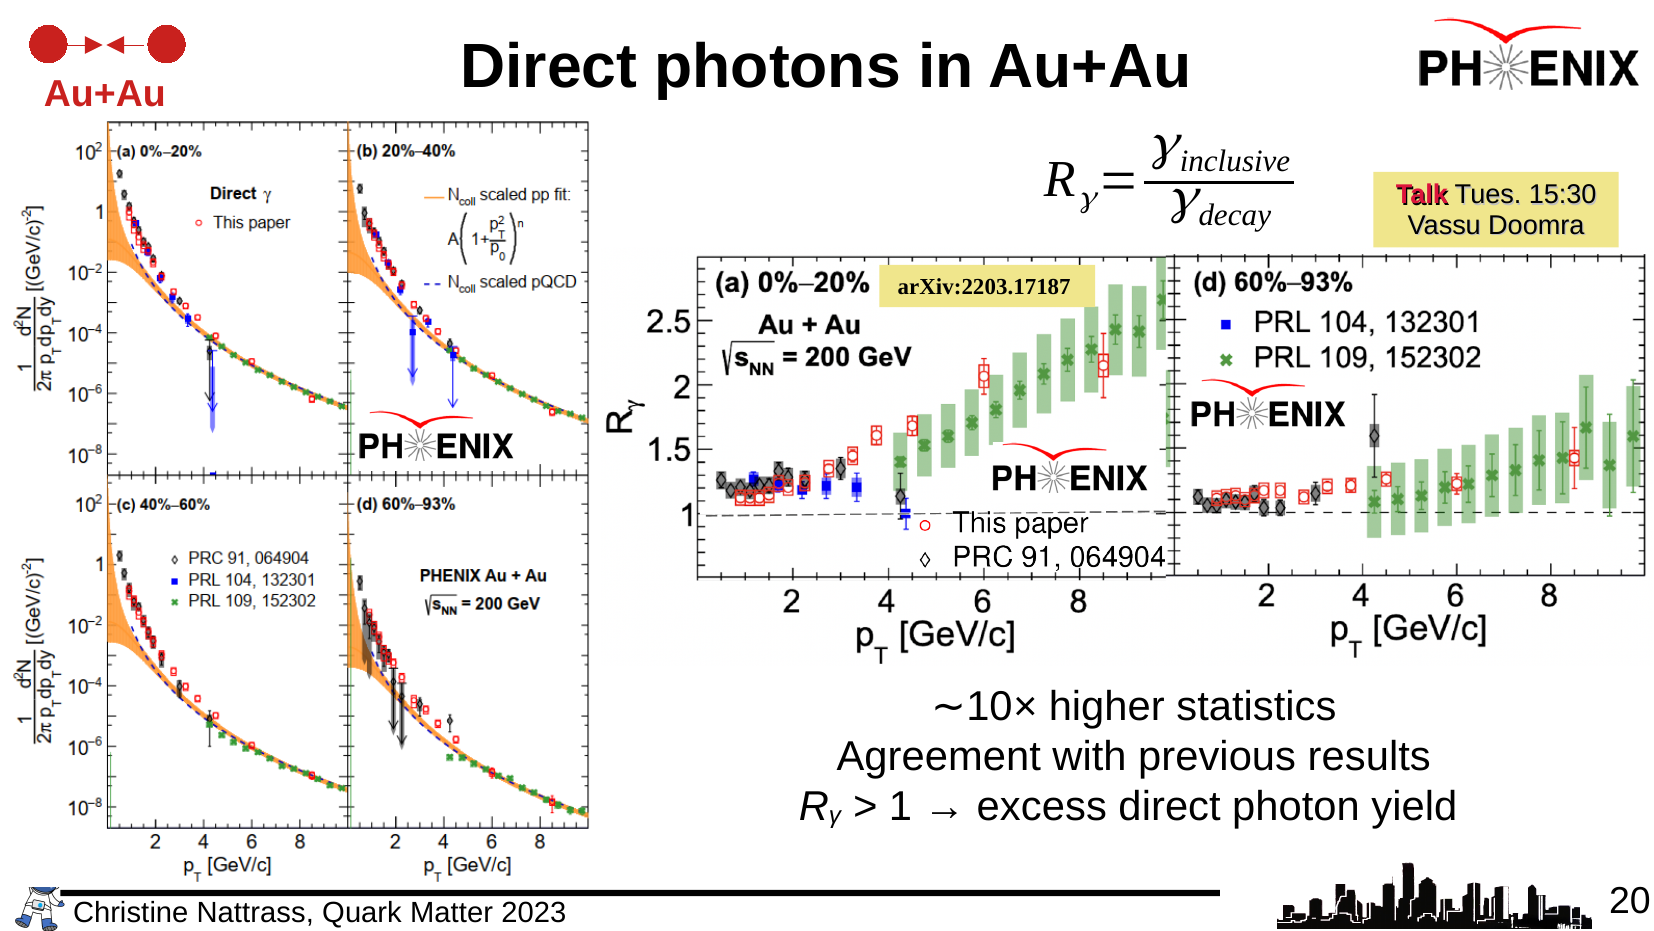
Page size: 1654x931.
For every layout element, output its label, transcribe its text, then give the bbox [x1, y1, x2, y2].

text_box Talk Tues. 15:30 Vassu Doomra [1373, 171, 1619, 248]
picture [1277, 862, 1592, 929]
picture [1419, 17, 1654, 131]
chart [1034, 132, 1302, 232]
text_box arXiv:2203.17187 [879, 264, 1096, 308]
text_box Au+Au [29, 64, 181, 114]
text_box Direct photons in Au+Au [394, 17, 1260, 108]
text_box [147, 25, 186, 63]
text_box [29, 25, 68, 63]
picture [0, 114, 1654, 931]
text_box ∼10× higher statistics Agreement with previous results Rγ > 1 → excess direct photon yield [641, 671, 1627, 837]
